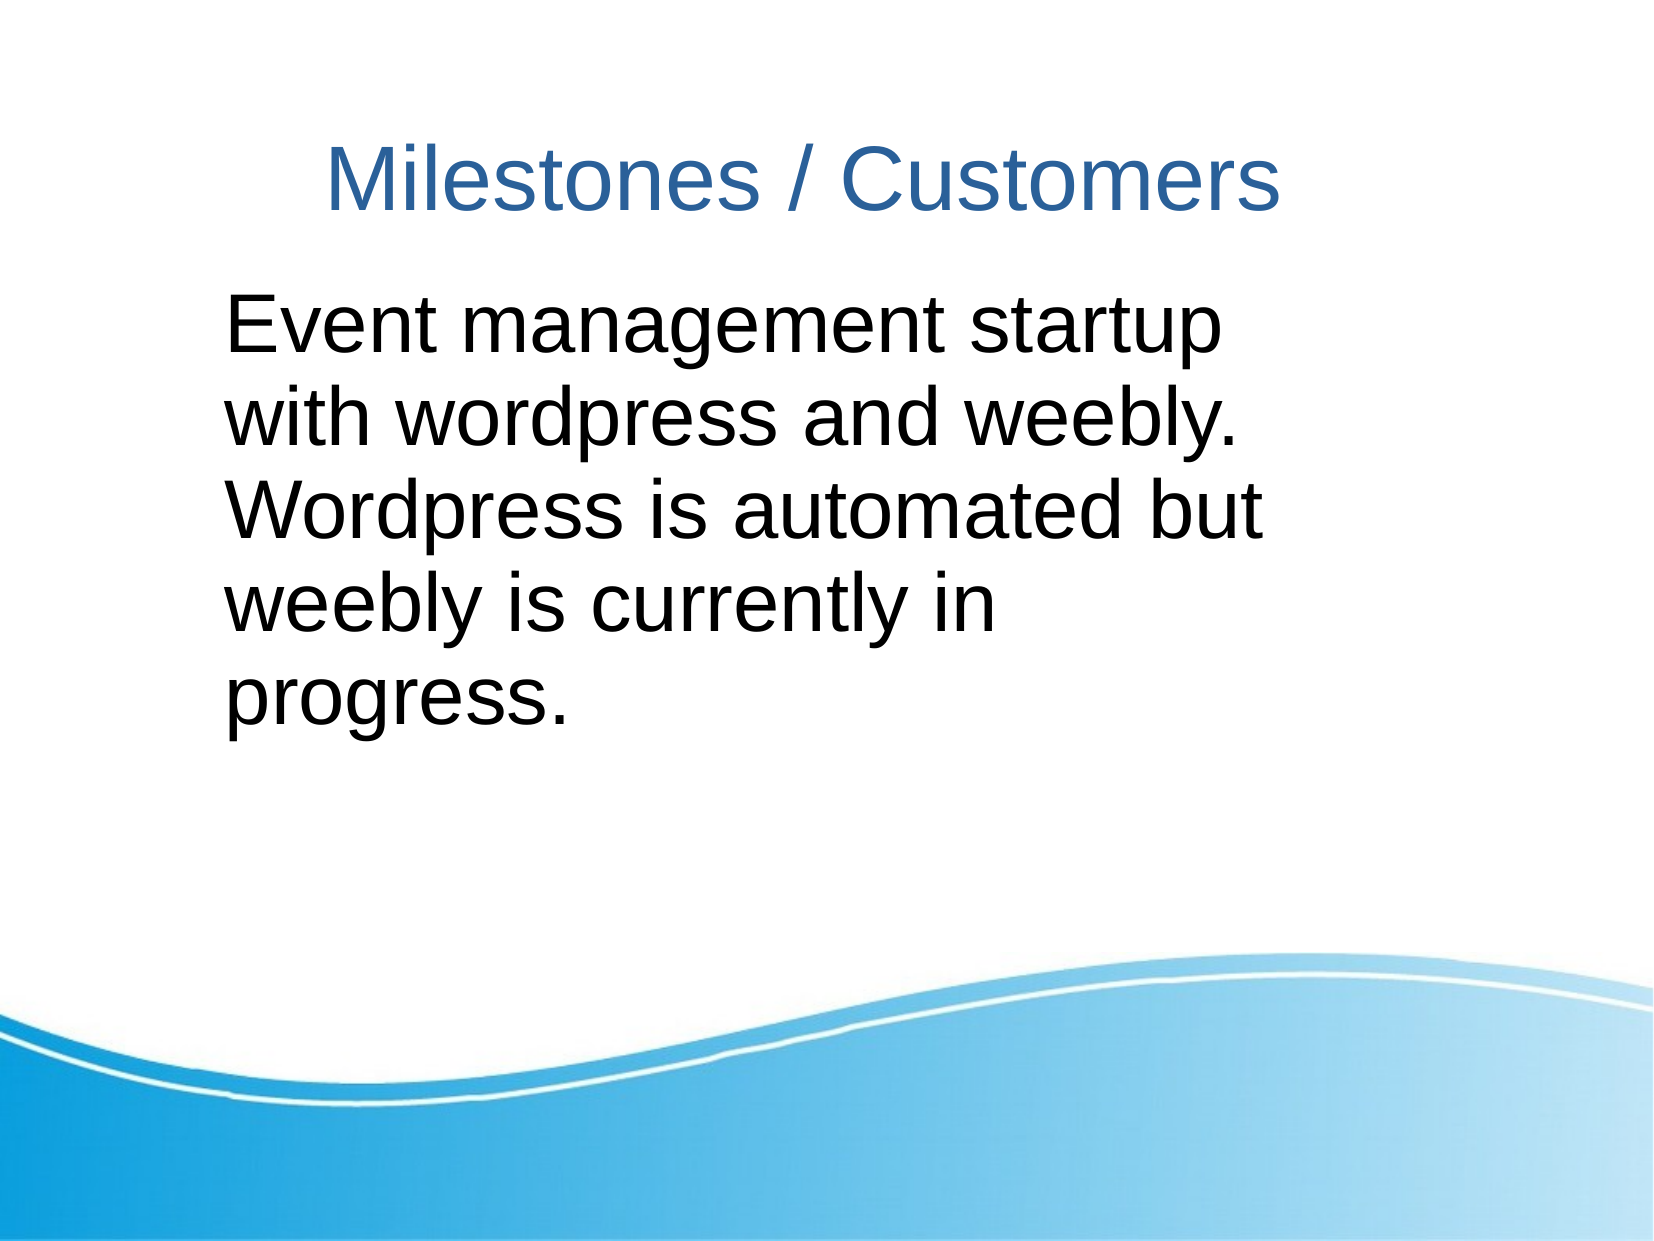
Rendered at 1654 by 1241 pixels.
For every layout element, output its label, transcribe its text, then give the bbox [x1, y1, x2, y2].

title Milestones / Customers [60, 75, 1549, 283]
text_box Event management startup with wordpress and weebly. Wordpress is automated but weebly is currently in progress. [210, 270, 1366, 956]
picture [0, 952, 1654, 1241]
